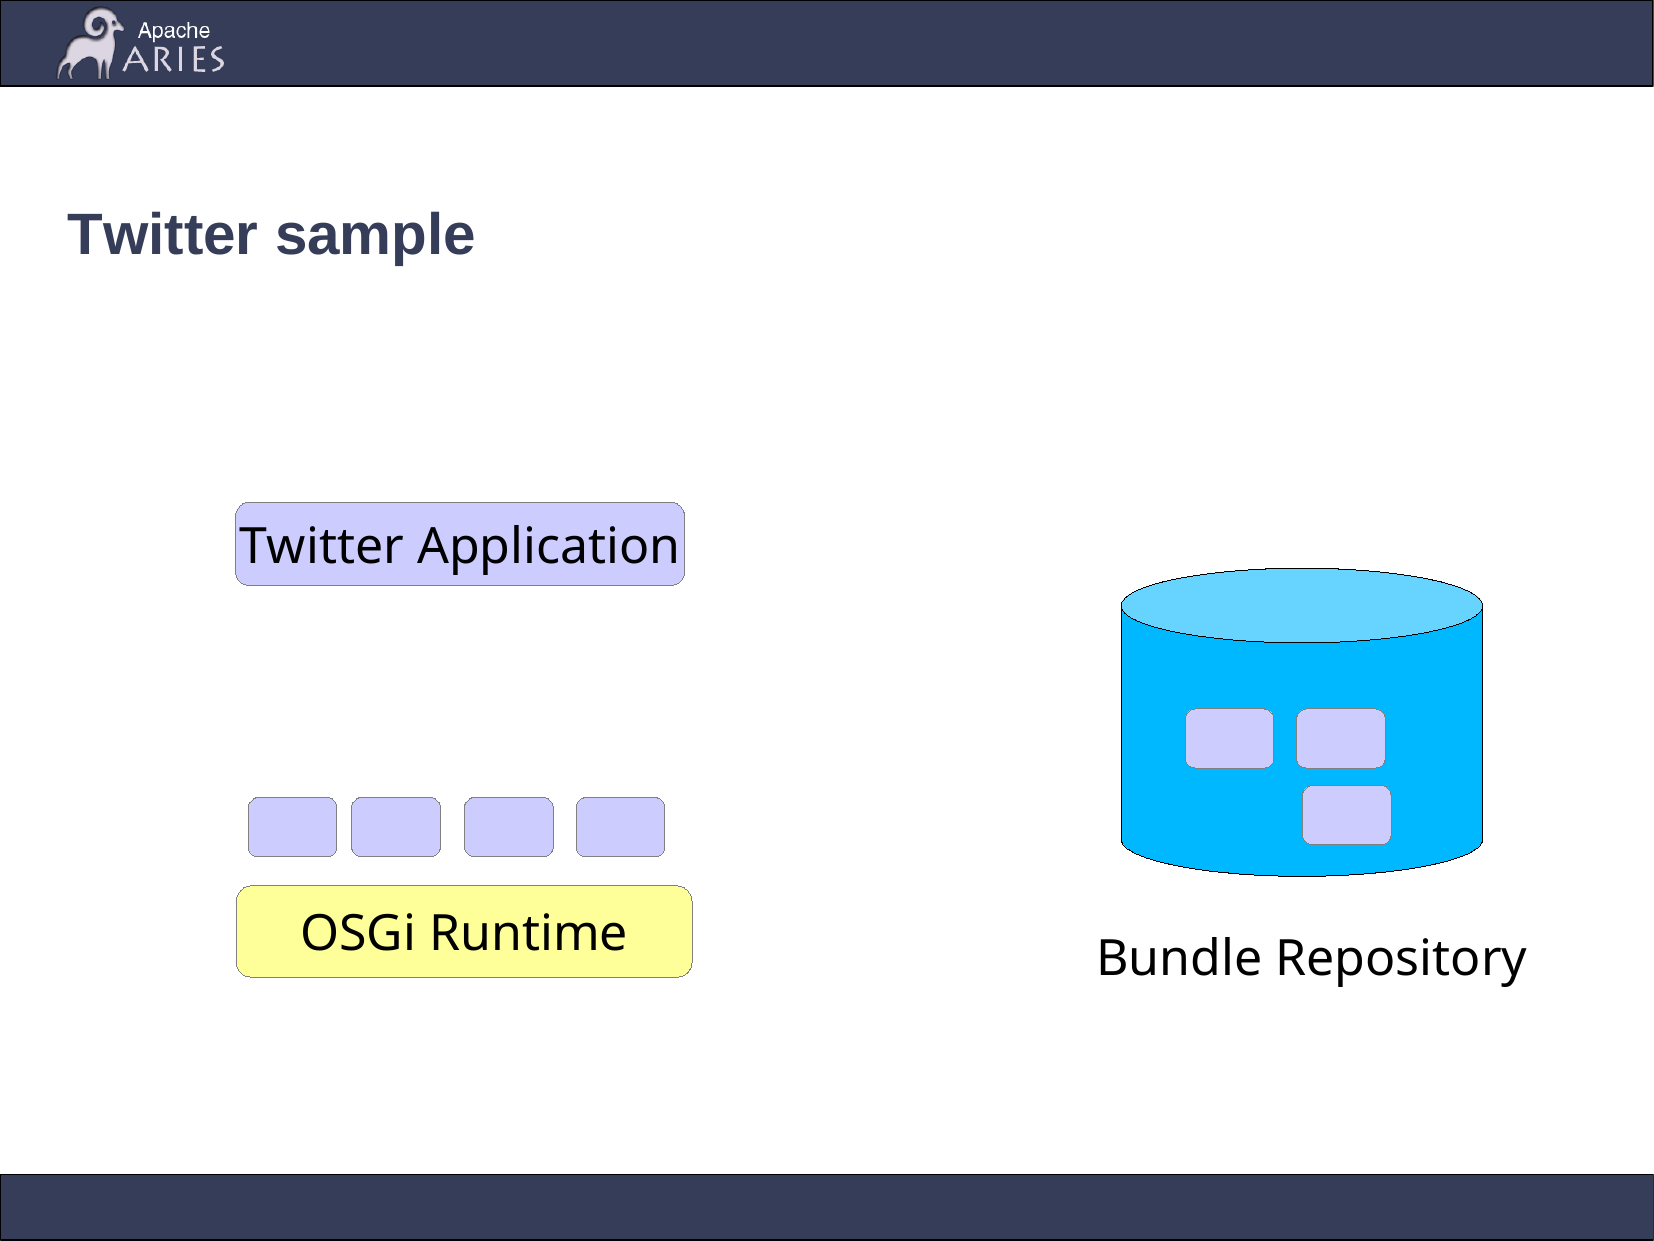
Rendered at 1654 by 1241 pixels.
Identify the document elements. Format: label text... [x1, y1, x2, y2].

text_box Bundle Repository [1096, 922, 1506, 979]
title Twitter sample [52, 163, 1542, 371]
text_box OSGi Runtime [236, 885, 693, 978]
text_box [248, 797, 337, 857]
text_box [464, 797, 554, 857]
text_box datafile [1121, 568, 1483, 643]
picture [47, 3, 232, 83]
text_box [576, 797, 665, 857]
text_box [1121, 609, 1483, 877]
text_box [351, 797, 441, 857]
text_box Twitter Application [235, 502, 685, 586]
